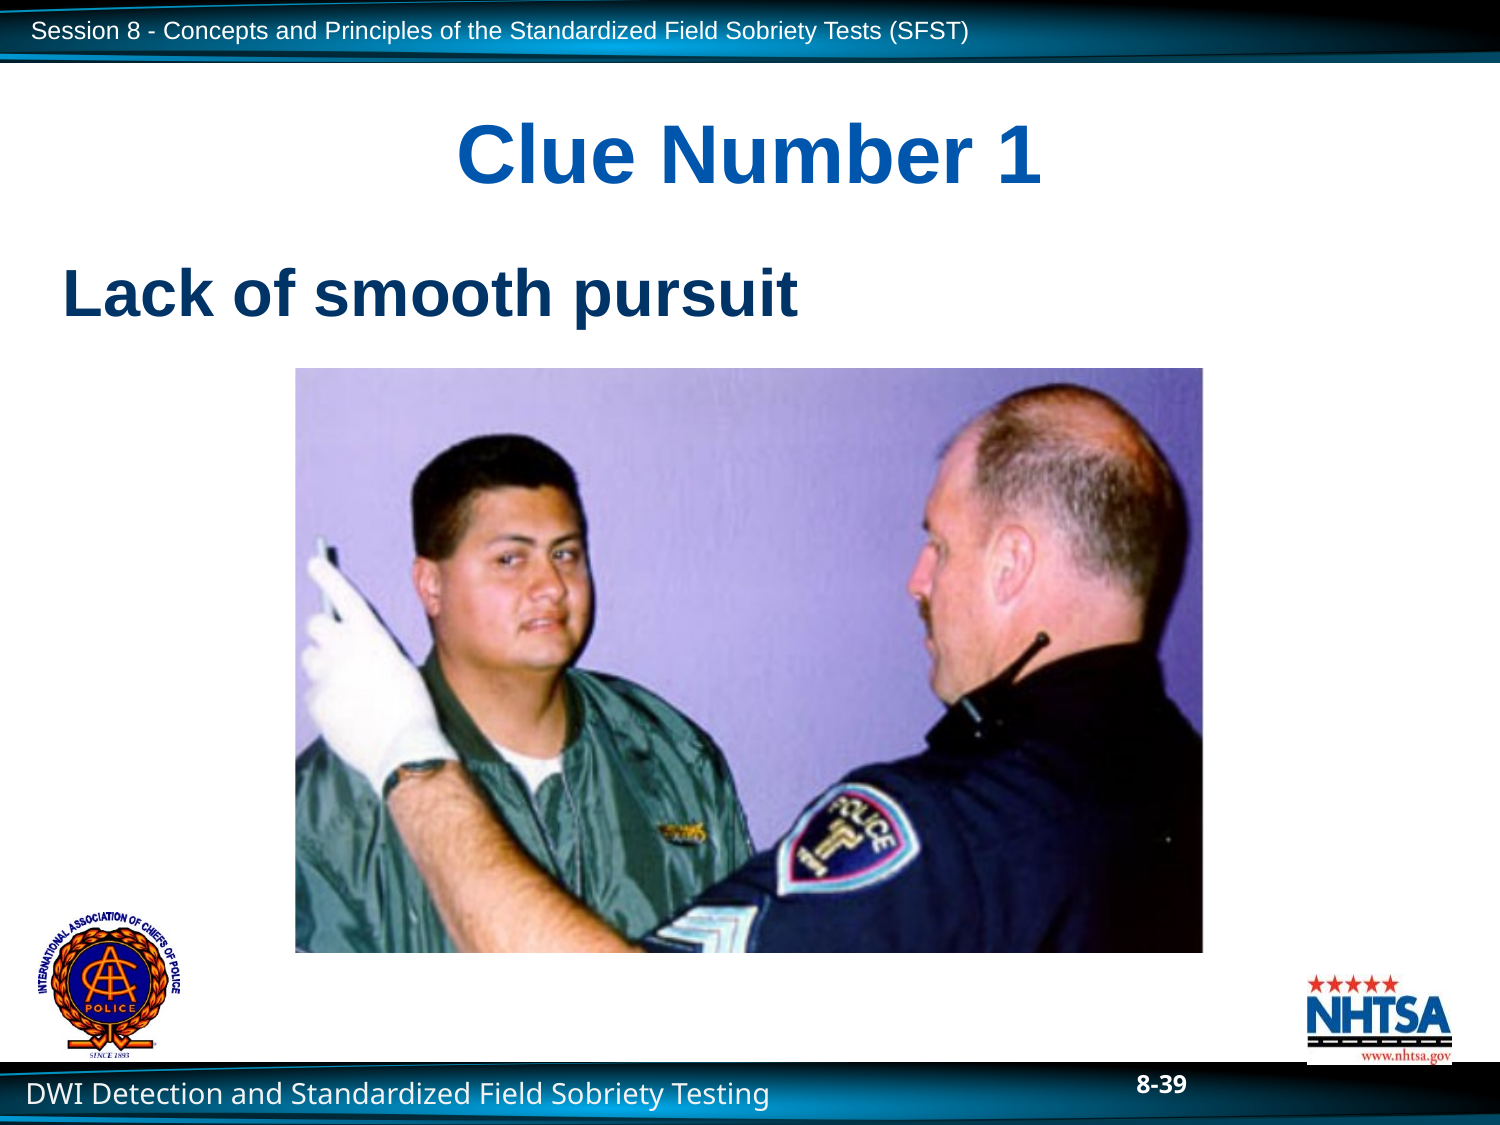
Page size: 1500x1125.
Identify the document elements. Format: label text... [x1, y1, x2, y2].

slide_number 8-39 [1121, 1055, 1472, 1116]
title Clue Number 1 [50, 87, 1451, 213]
list Lack of smooth pursuit [62, 249, 1458, 1000]
picture [295, 368, 1205, 953]
